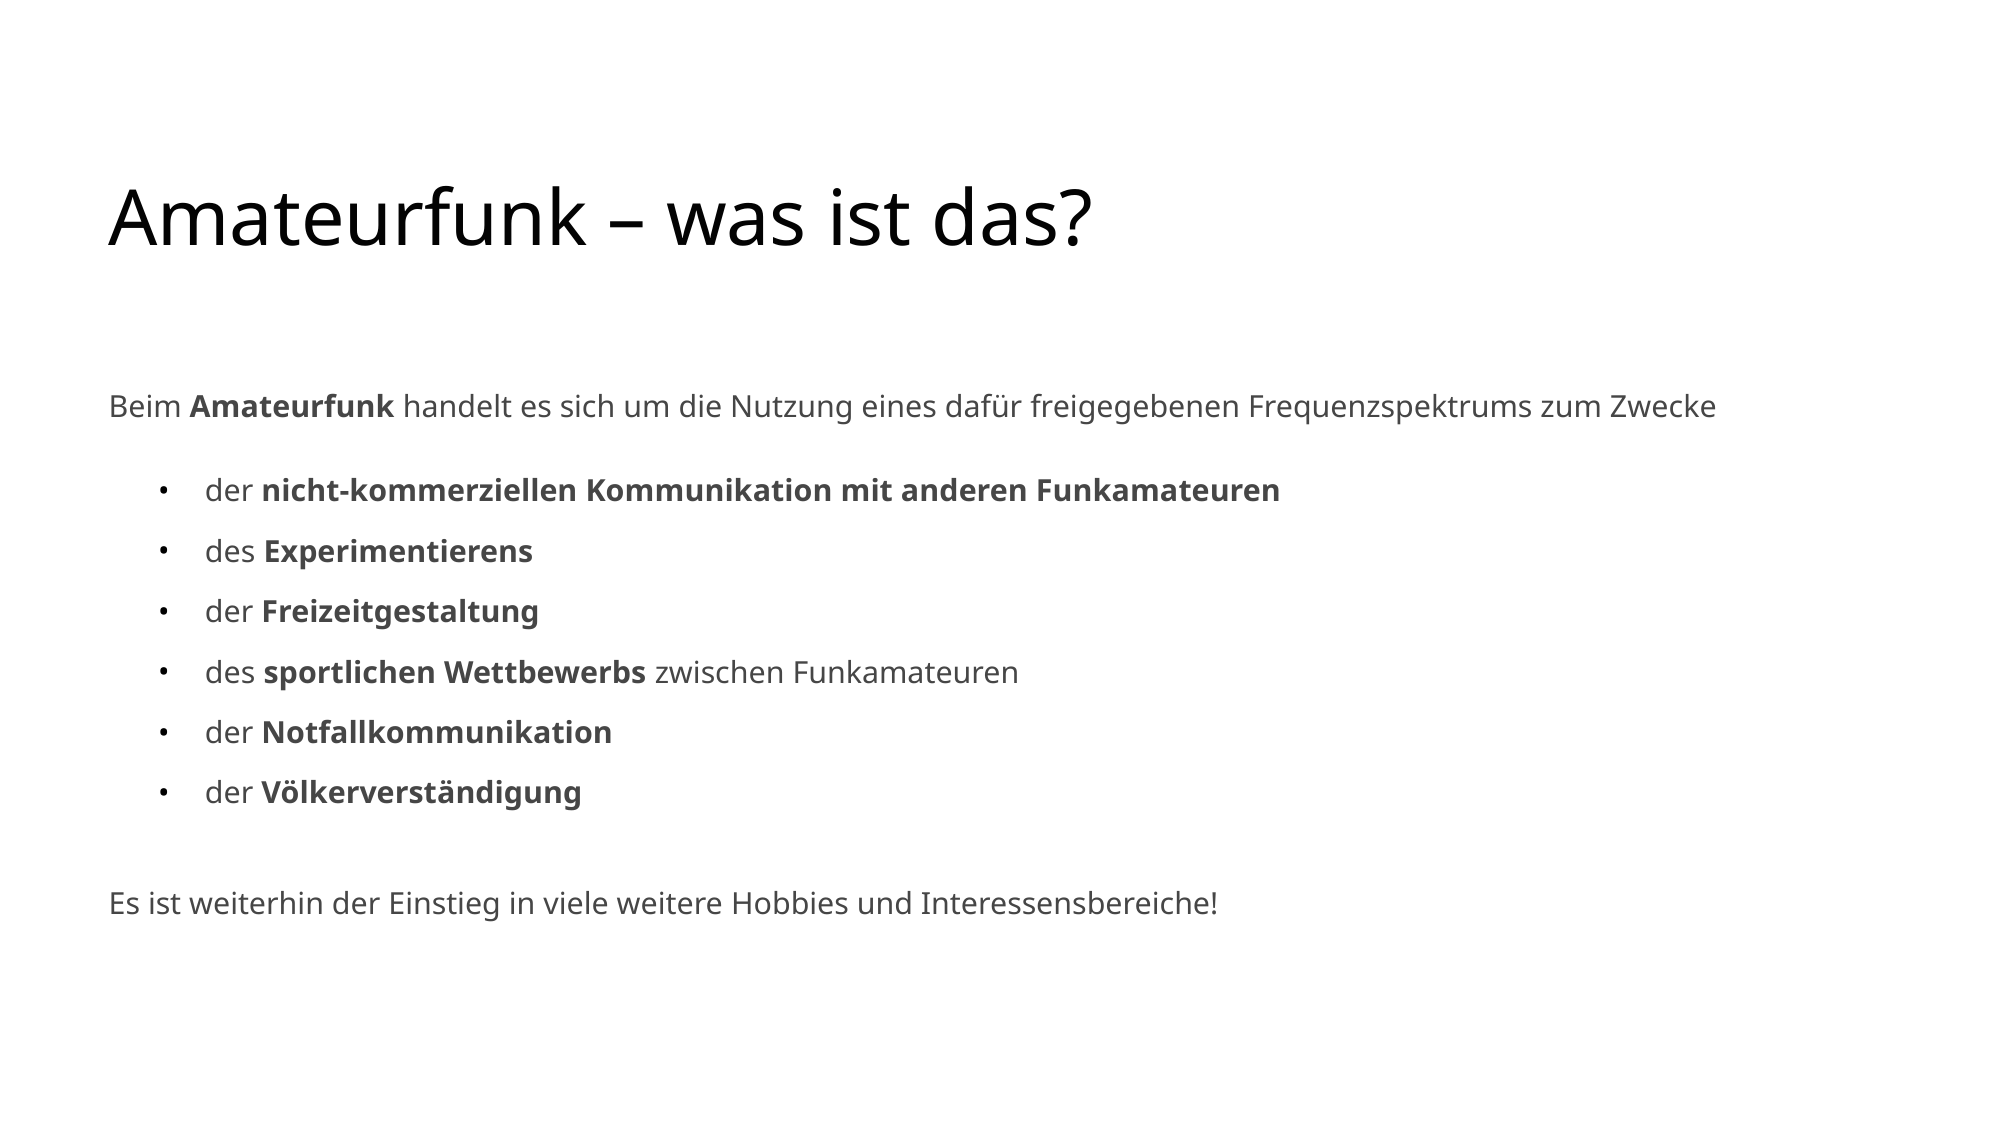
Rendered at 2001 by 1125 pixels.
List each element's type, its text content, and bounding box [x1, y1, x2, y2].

text_box des Experimentierens [158, 519, 1892, 568]
text_box des sportlichen Wettbewerbs zwischen Funkamateuren [158, 640, 1892, 689]
text_box der Freizeitgestaltung [158, 579, 1892, 629]
text_box Beim Amateurfunk handelt es sich um die Nutzung eines dafür freigegebenen Frequenzspektrums zum Zwecke [108, 374, 1892, 423]
text_box der Notfallkommunikation [158, 700, 1892, 750]
text_box Es ist weiterhin der Einstieg in viele weitere Hobbies und Interessensbereiche! [108, 871, 1892, 921]
text_box der nicht-kommerziellen Kommunikation mit anderen Funkamateuren [158, 458, 1892, 508]
text_box der Völkerverständigung [158, 761, 1892, 810]
text_box Amateurfunk – was ist das? [108, 164, 1146, 261]
